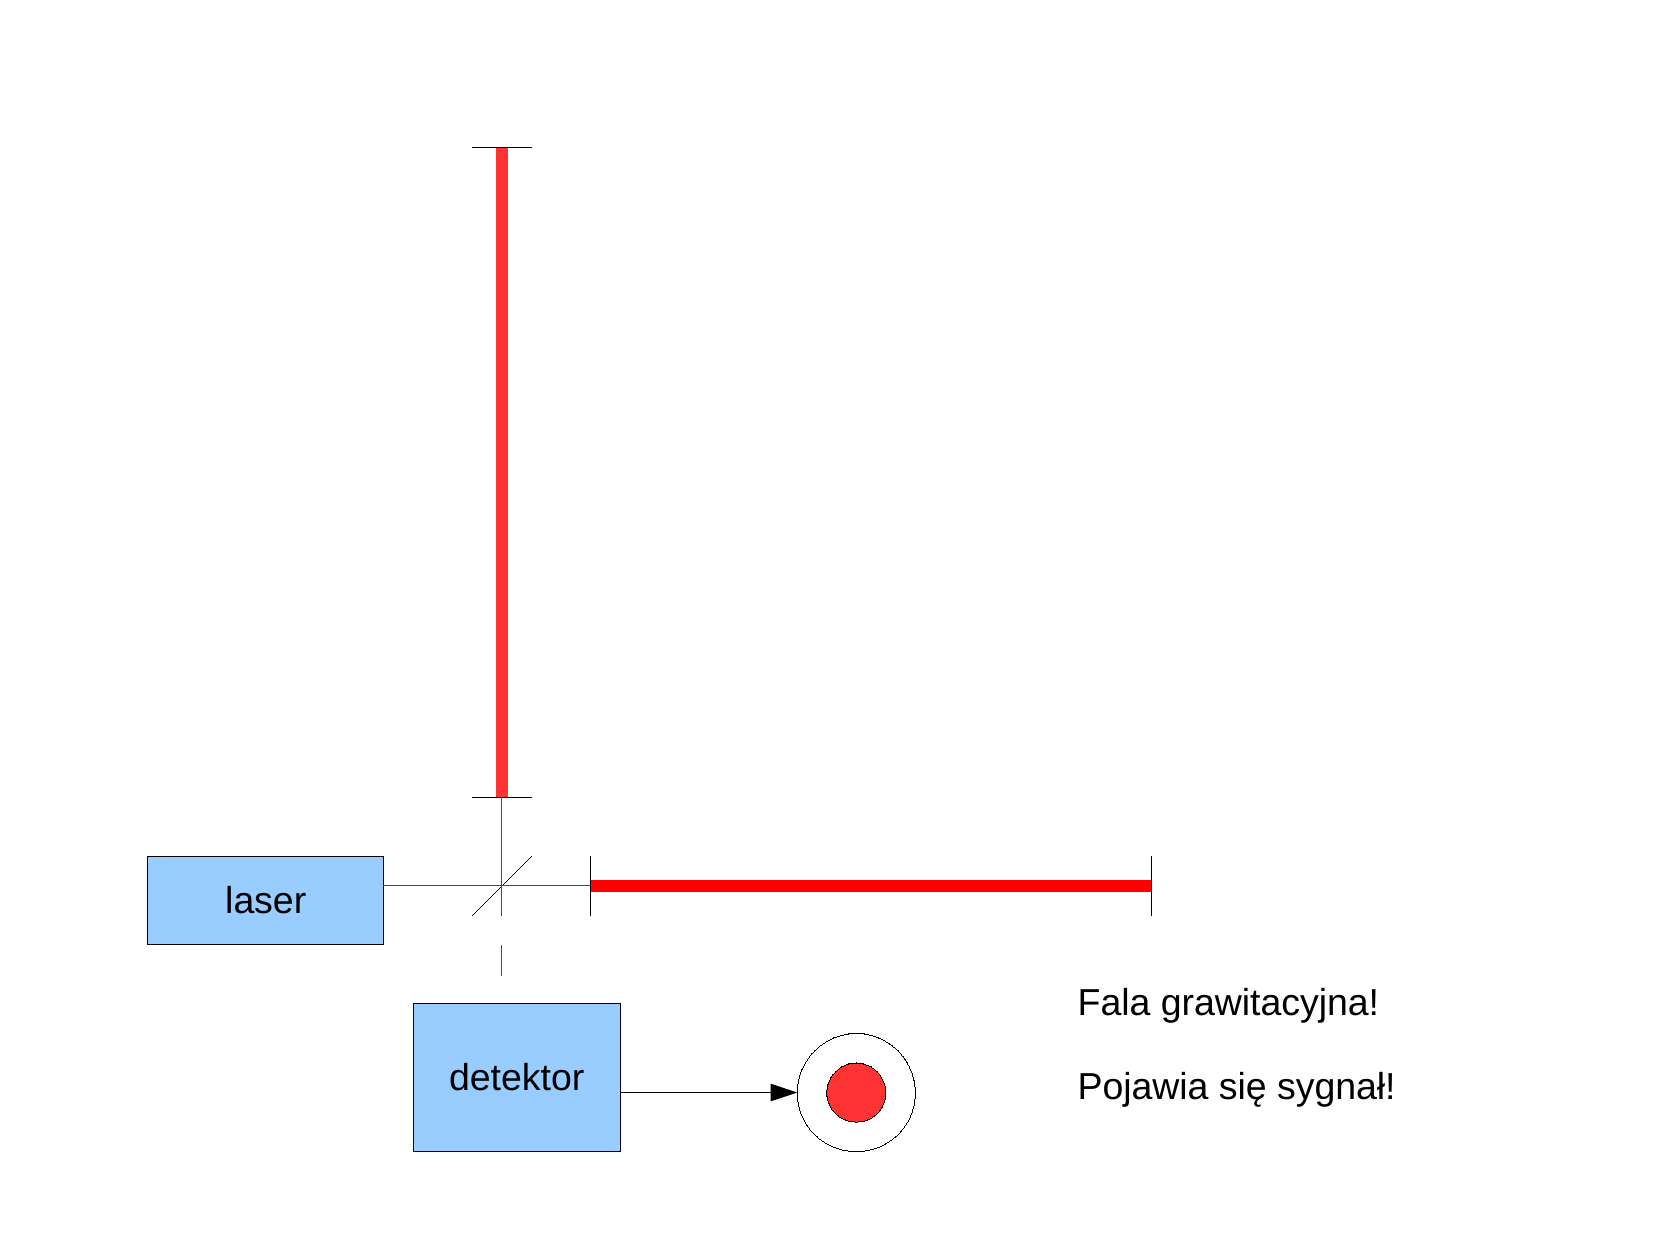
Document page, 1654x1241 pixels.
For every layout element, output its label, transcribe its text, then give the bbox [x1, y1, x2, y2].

text_box Fala grawitacyjna! Pojawia się sygnał! [1062, 974, 1654, 1116]
text_box detektor [413, 1003, 621, 1152]
text_box [797, 1033, 916, 1152]
text_box laser [147, 856, 384, 945]
